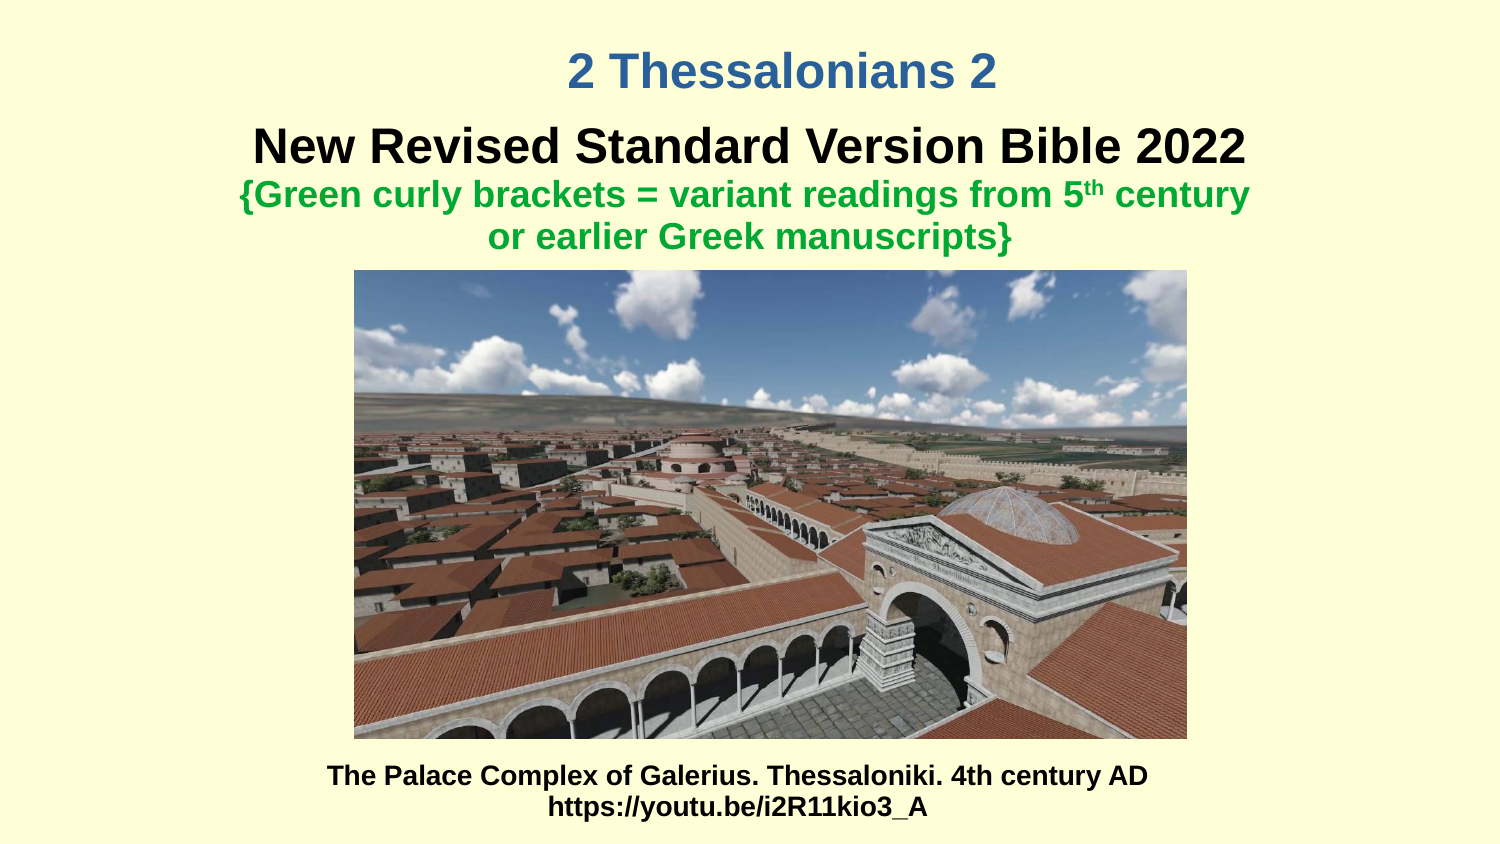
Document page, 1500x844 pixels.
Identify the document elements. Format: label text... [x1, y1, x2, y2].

text_box 2 Thessalonians 2 [118, 35, 1447, 107]
picture [354, 270, 1187, 739]
text_box The Palace Complex of Galerius. Thessaloniki. 4th century AD https://youtu.be/i2R11kio3_A [88, 753, 1388, 844]
text_box New Revised Standard Version Bible 2022 {Green curly brackets = variant readings from 5th century or earlier Greek manuscripts} [0, 110, 1500, 266]
